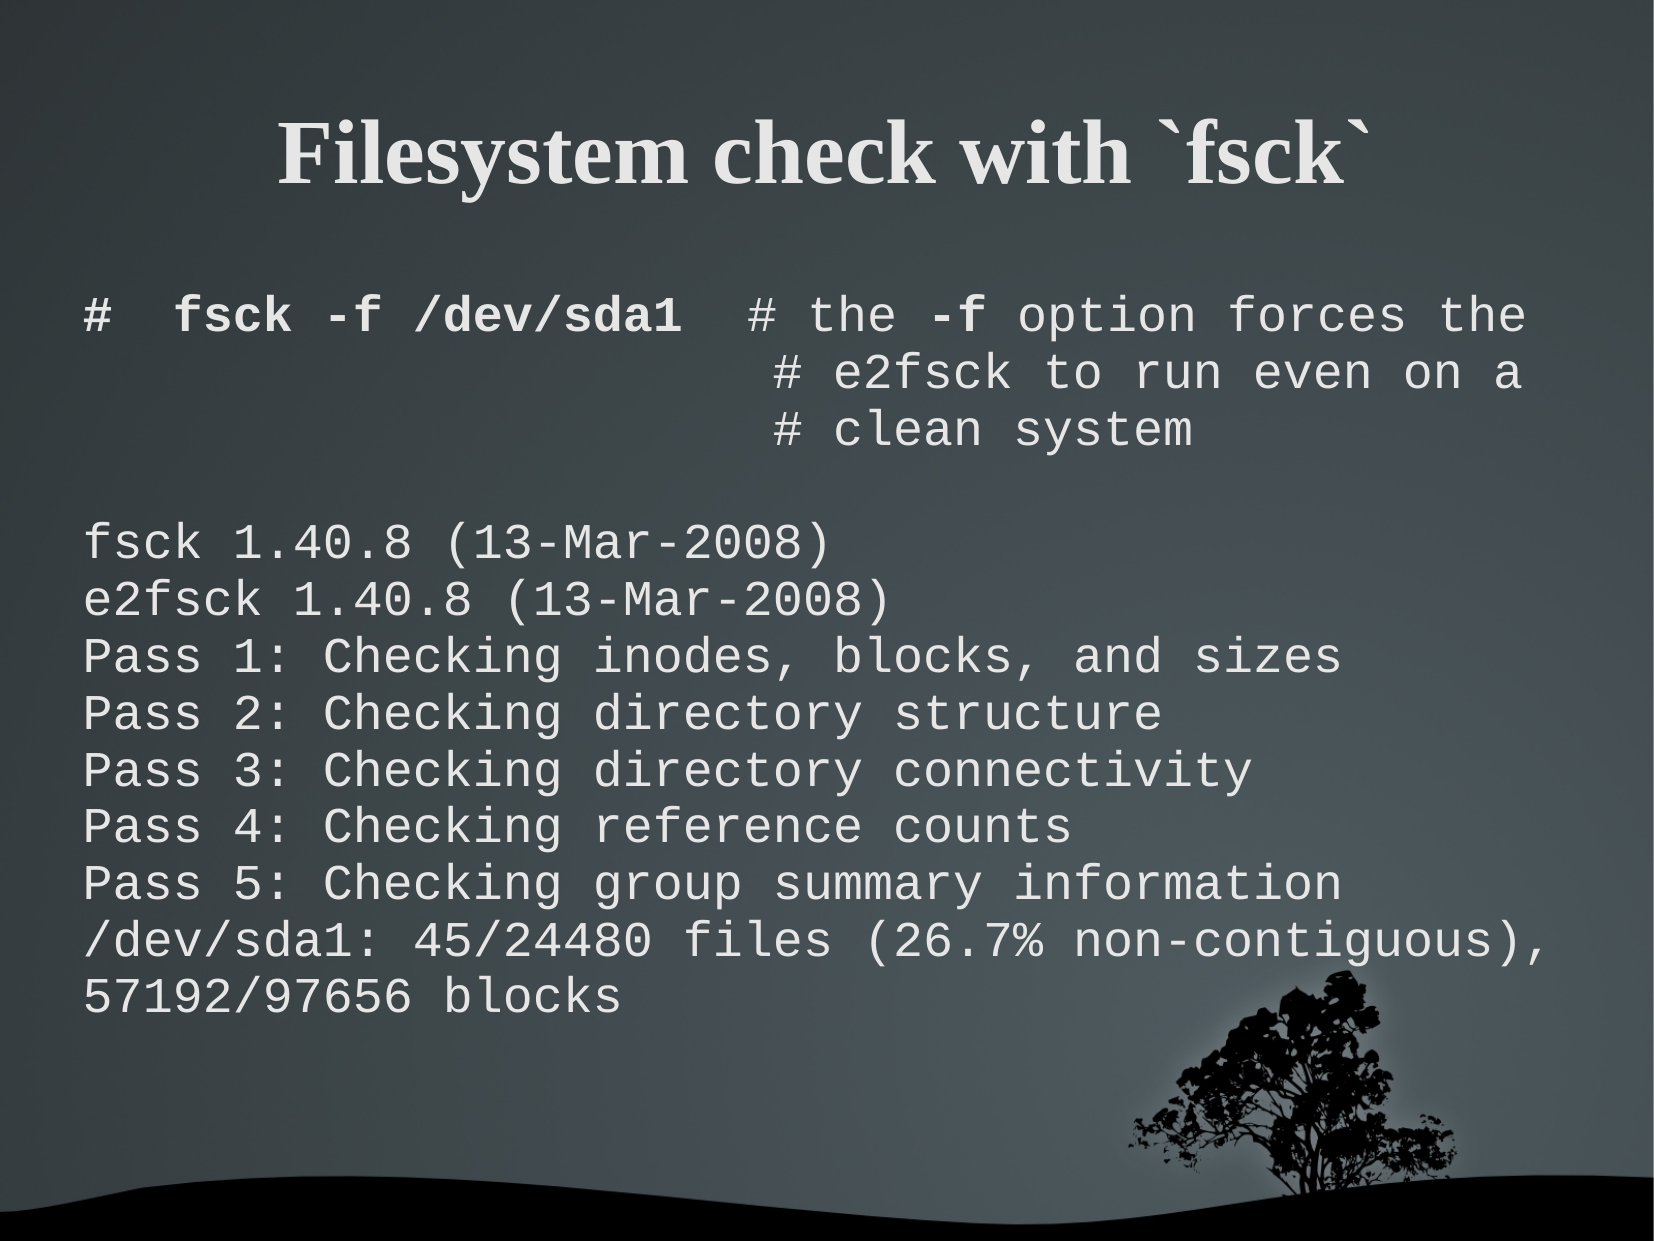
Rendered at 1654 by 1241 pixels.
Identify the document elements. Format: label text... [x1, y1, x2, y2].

title Filesystem check with `fsck` [82, 49, 1571, 257]
picture [0, 0, 1654, 1241]
list # fsck -f /dev/sda1 # the -f option forces the # e2fsck to run even on a # clean system fsck 1.40.8 (13-Mar-2008) e2fsck 1.40.8 (13-Mar-2008) Pass 1: Checking inodes, blocks, and sizes Pass 2: Checking directory structure Pass 3: Checking directory connectivity Pass 4: Checking reference counts Pass 5: Checking group summary information /dev/sda1: 45/24480 files (26.7% non-contiguous), 57192/97656 blocks [82, 290, 1571, 1109]
